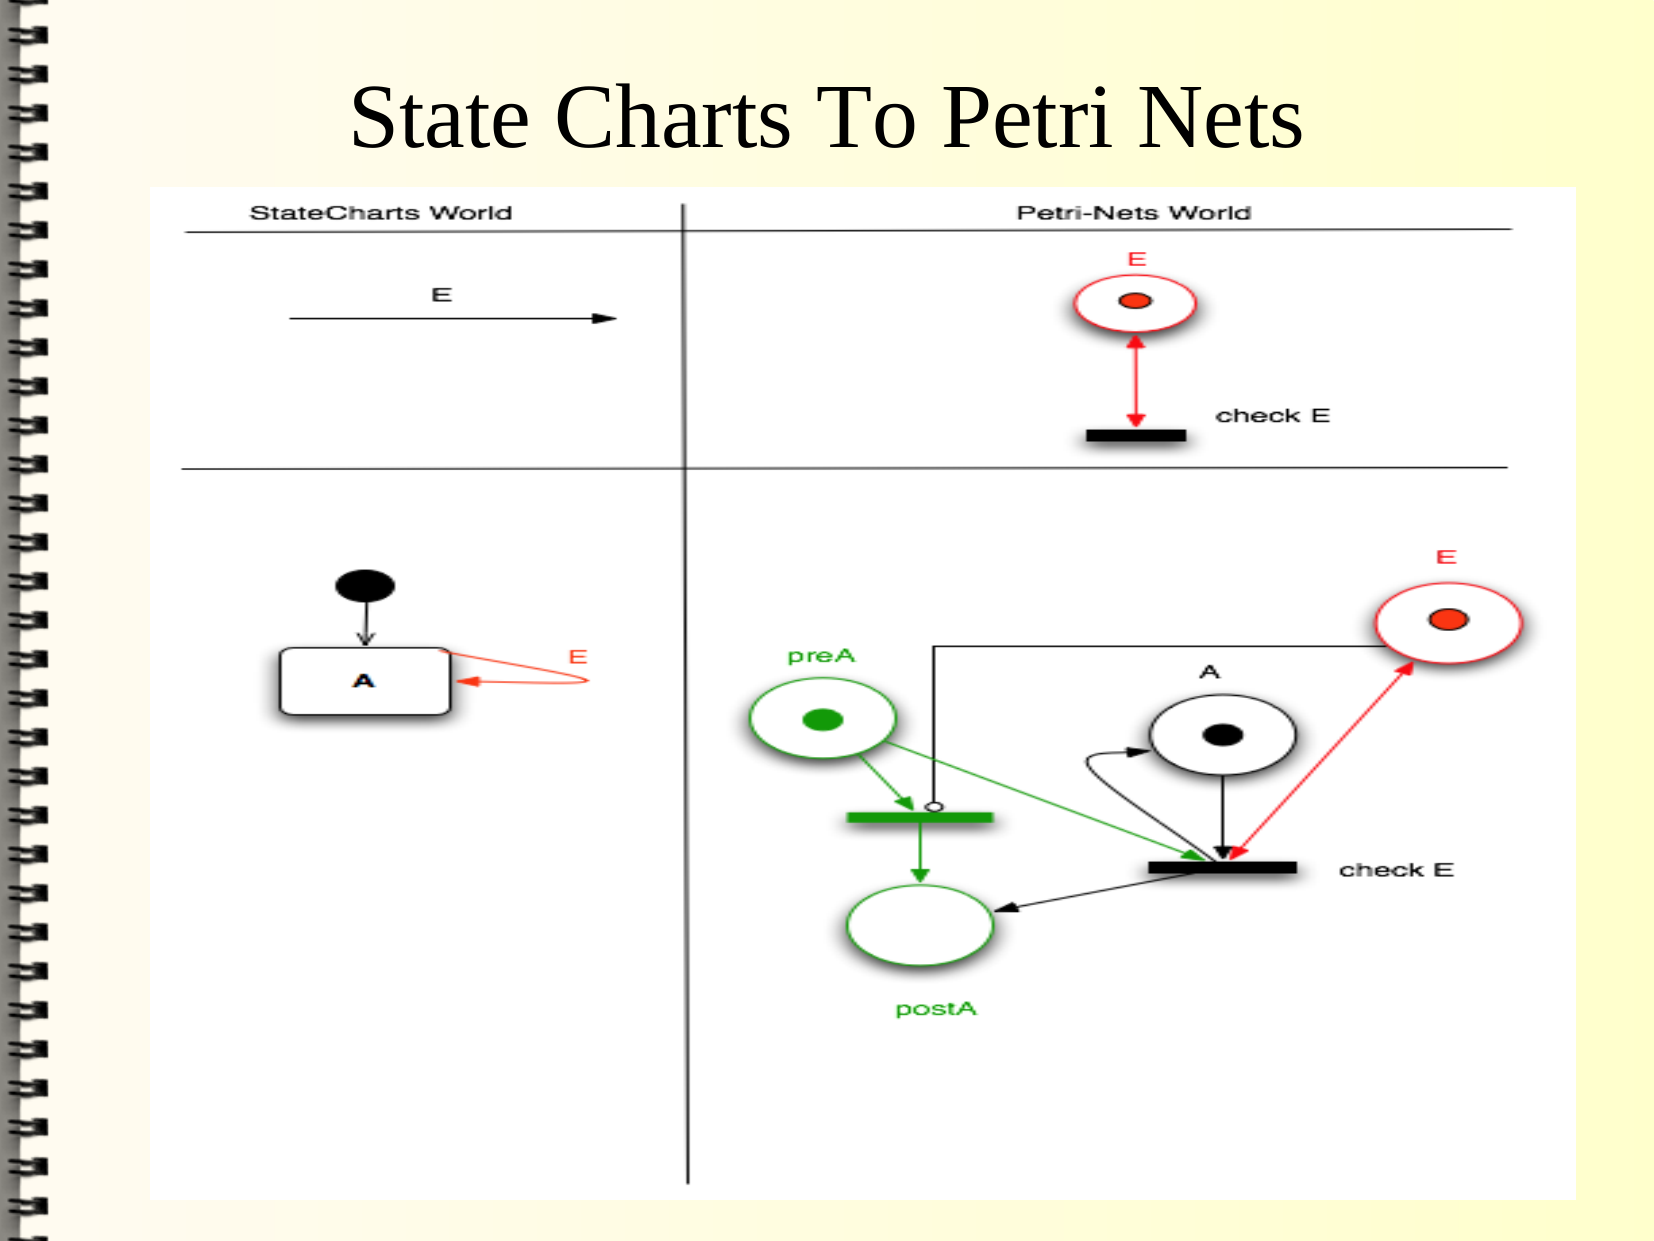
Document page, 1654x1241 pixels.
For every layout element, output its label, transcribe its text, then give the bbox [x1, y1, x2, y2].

title State Charts To Petri Nets [121, 37, 1534, 197]
picture [150, 187, 1576, 1201]
picture [0, 0, 1654, 1241]
